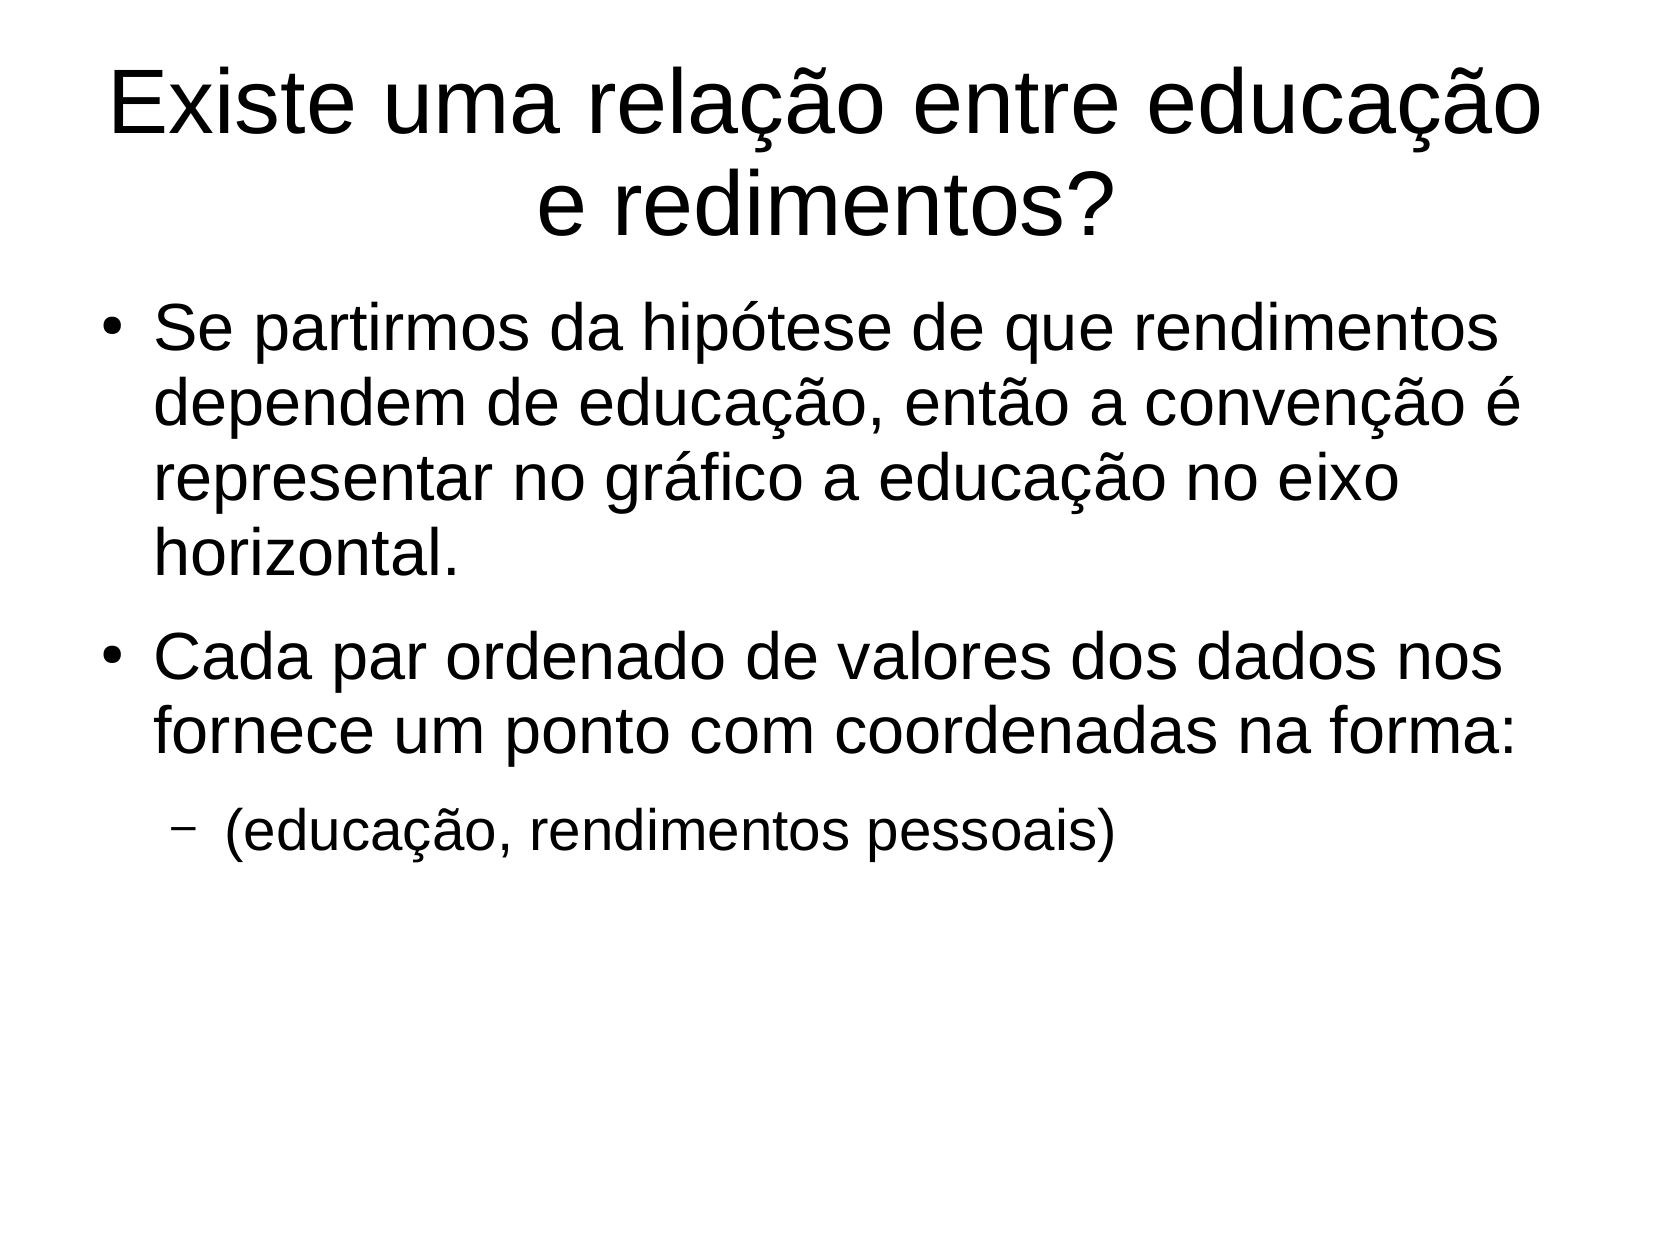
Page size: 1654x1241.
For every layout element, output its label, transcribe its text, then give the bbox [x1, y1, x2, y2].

list Se partirmos da hipótese de que rendimentos dependem de educação, então a convenção é representar no gráfico a educação no eixo horizontal. Cada par ordenado de valores dos dados nos fornece um ponto com coordenadas na forma: (educação, rendimentos pessoais) [82, 290, 1571, 1010]
title Existe uma relação entre educação e redimentos? [82, 49, 1571, 257]
